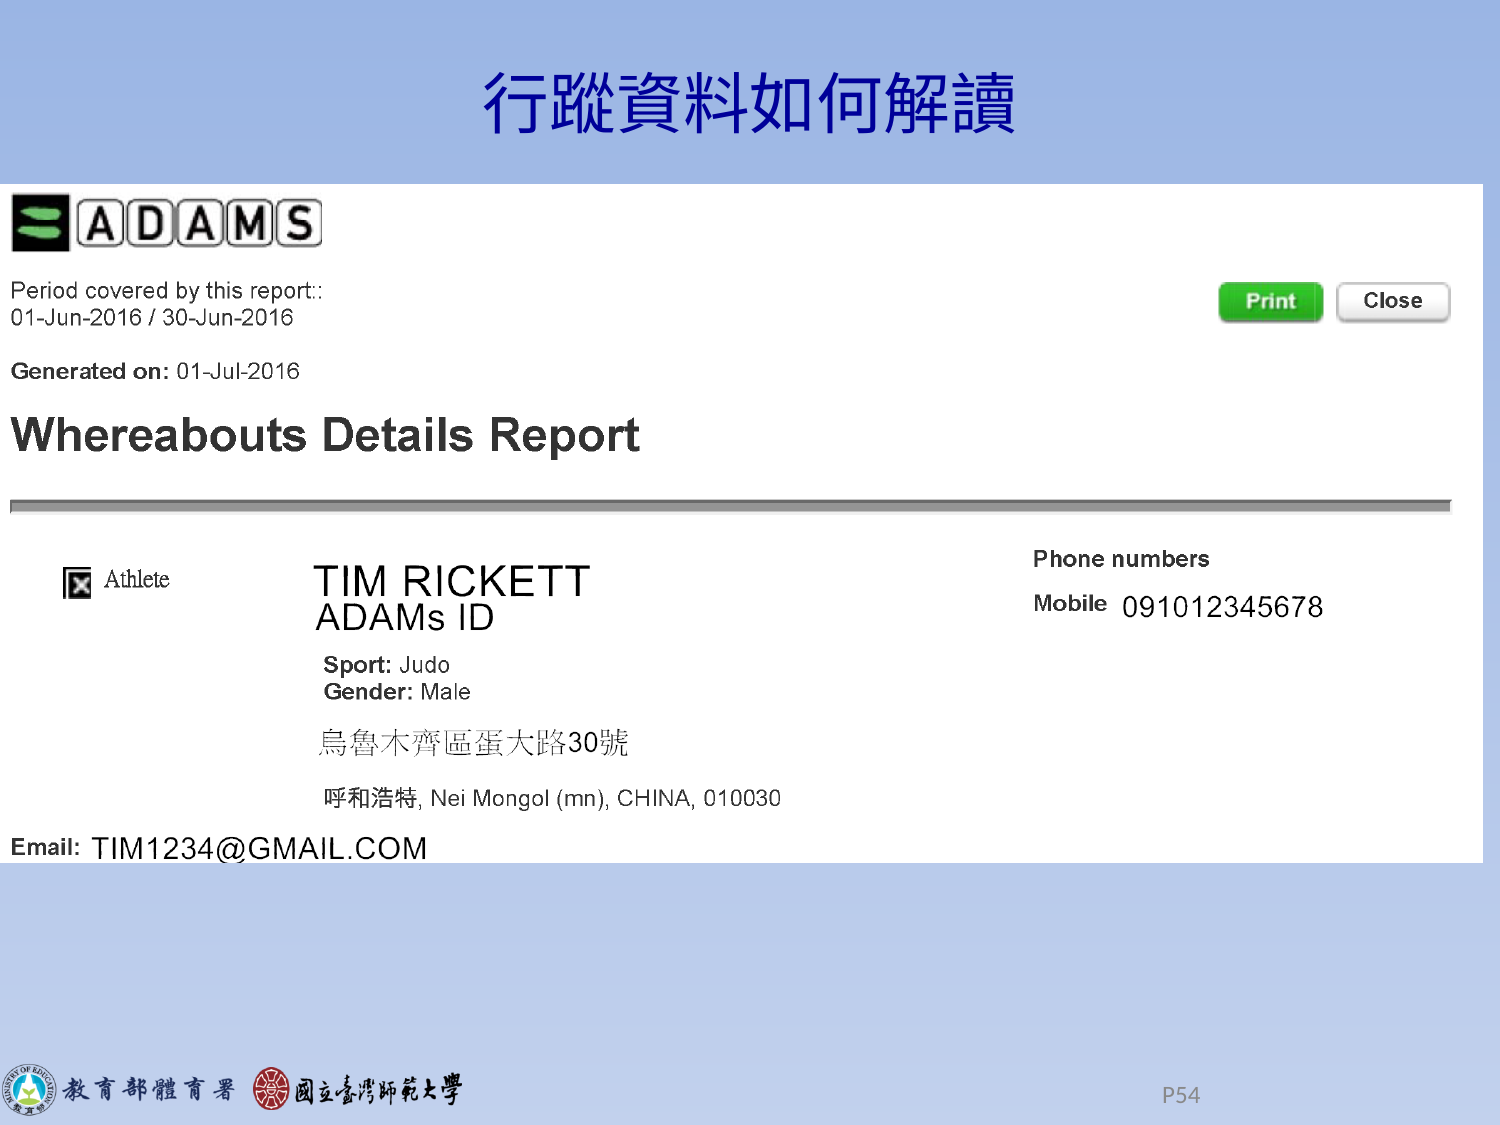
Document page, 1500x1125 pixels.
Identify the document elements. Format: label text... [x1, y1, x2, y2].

picture [0, 184, 1483, 863]
text_box P [1147, 1063, 1498, 1124]
title 行蹤資料如何解讀 [0, 54, 1500, 150]
